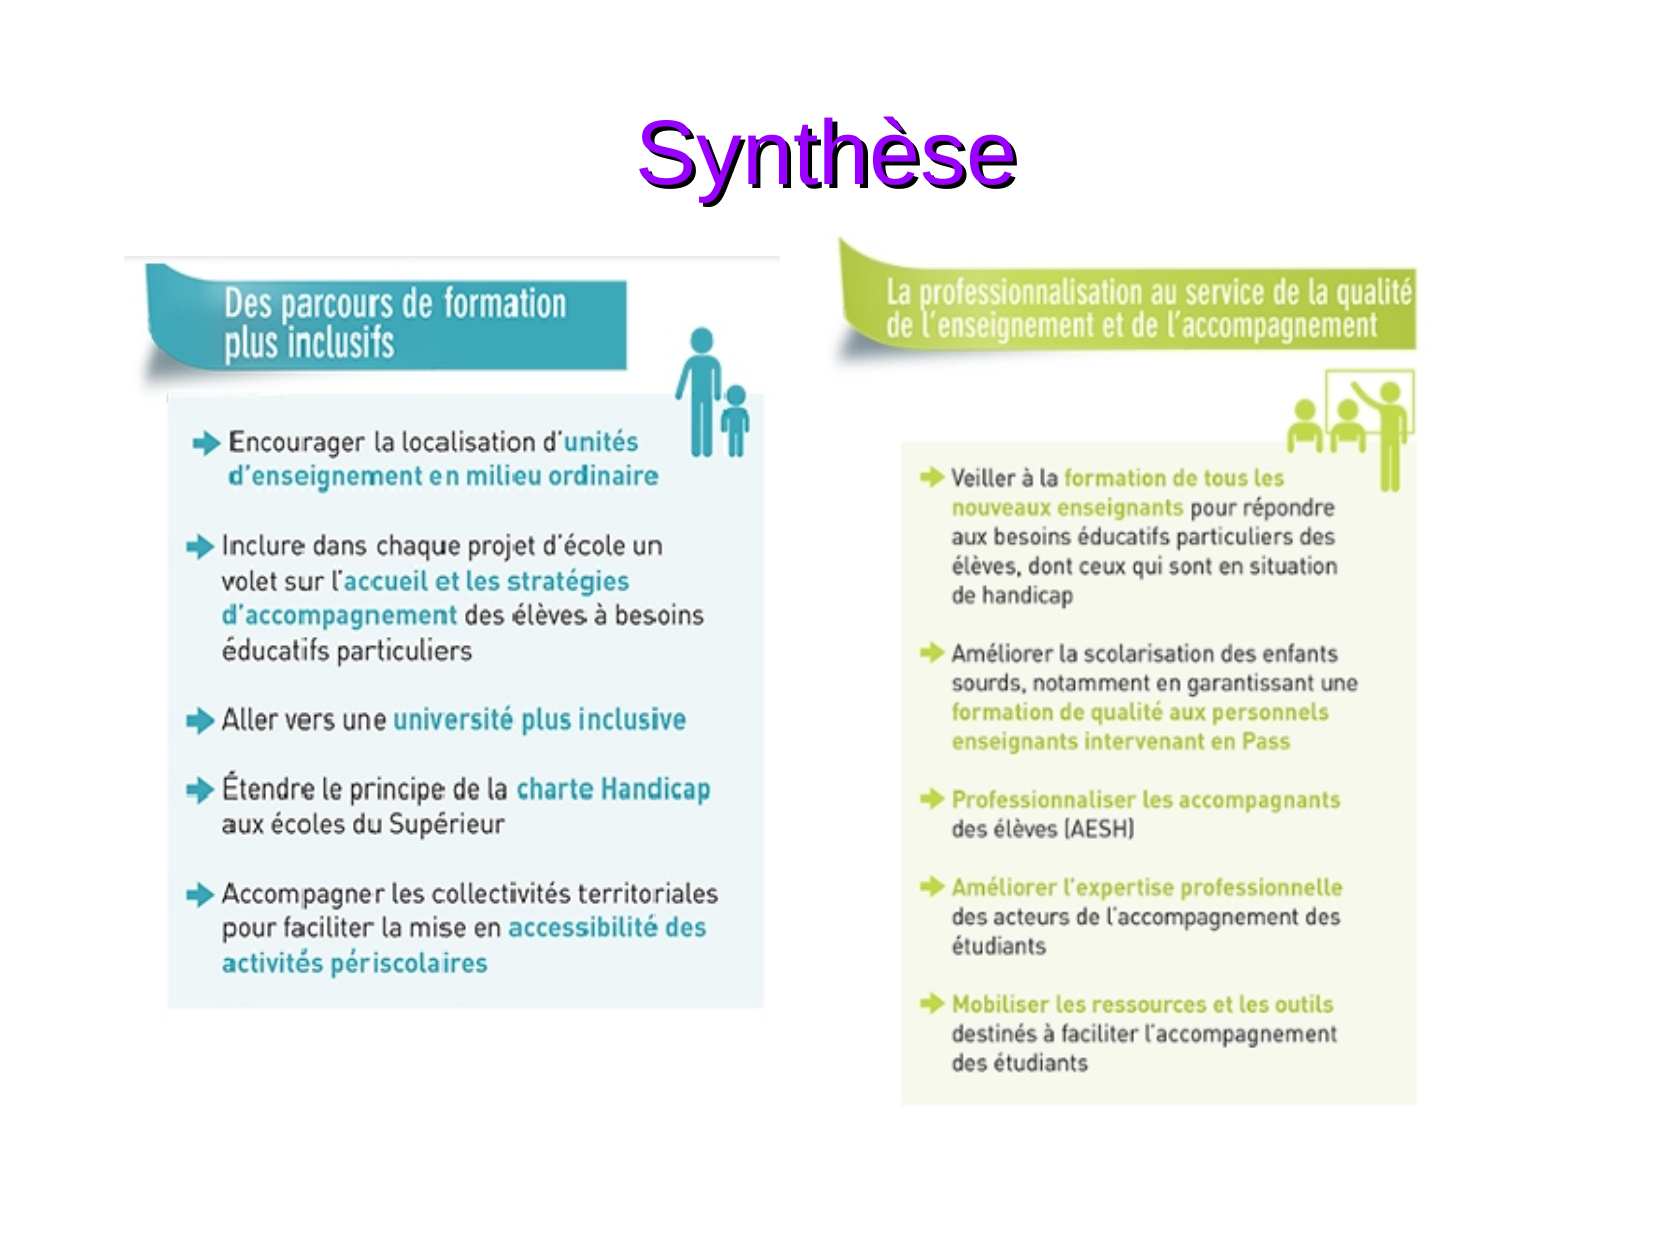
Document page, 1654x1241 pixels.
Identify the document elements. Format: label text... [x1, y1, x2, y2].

picture [124, 256, 780, 1026]
picture [826, 229, 1477, 1123]
title Synthèse [82, 49, 1571, 257]
